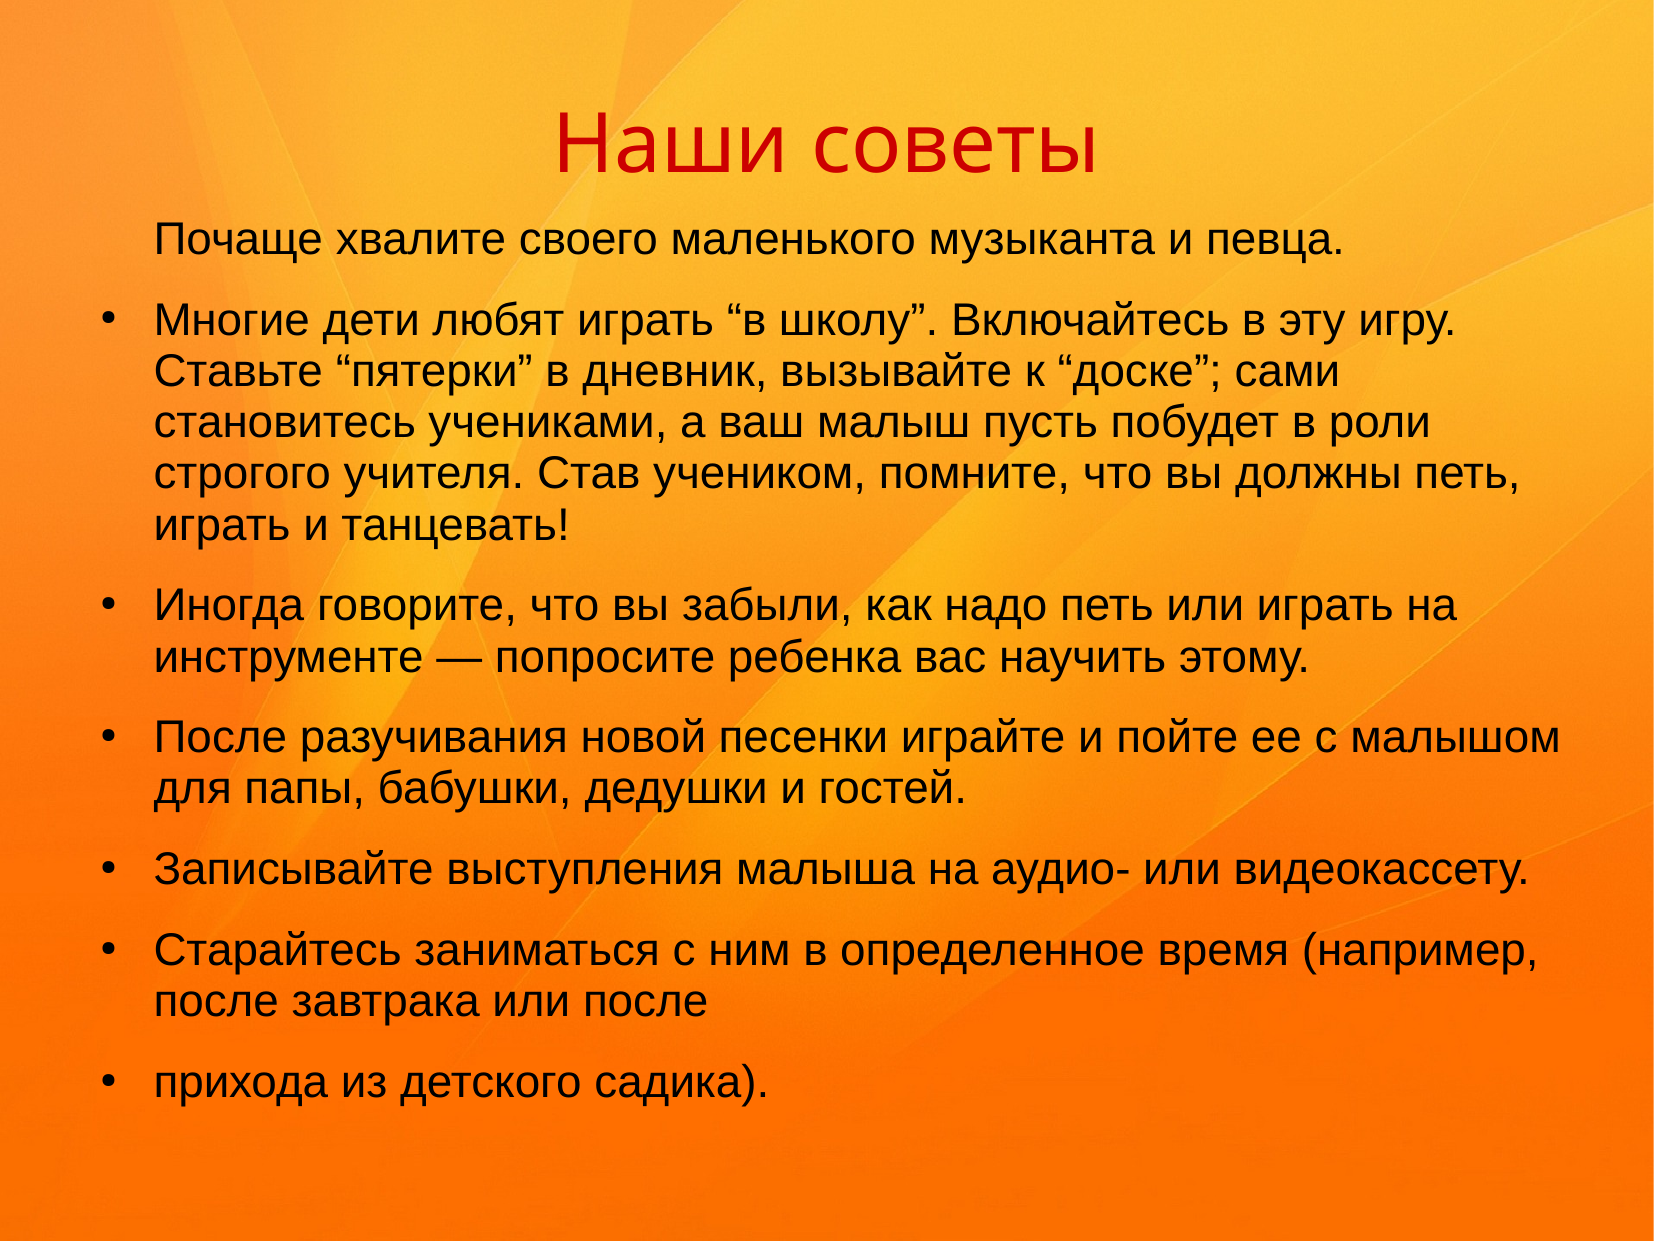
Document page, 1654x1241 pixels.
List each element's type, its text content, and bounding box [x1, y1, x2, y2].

picture [0, 0, 1654, 1241]
list Почаще хвалите своего маленького музыканта и певца. Многие дети любят играть “в школу”. Включайтесь в эту игру. Ставьте “пятерки” в дневник, вызывайте к “доске”; сами становитесь учениками, а ваш малыш пусть побудет в роли строгого учителя. Став учеником, помните, что вы должны петь, играть и танцевать! Иногда говорите, что вы забыли, как надо петь или играть на инструменте — попросите ребенка вас научить этому. После разучивания новой песенки играйте и пойте ее с малышом для папы, бабушки, дедушки и гостей. Записывайте выступления малыша на аудио- или видеокассету. Старайтесь заниматься с ним в определенное время (например, после завтрака или после прихода из детского садика). [82, 212, 1571, 1104]
title Наши советы [82, 35, 1571, 178]
